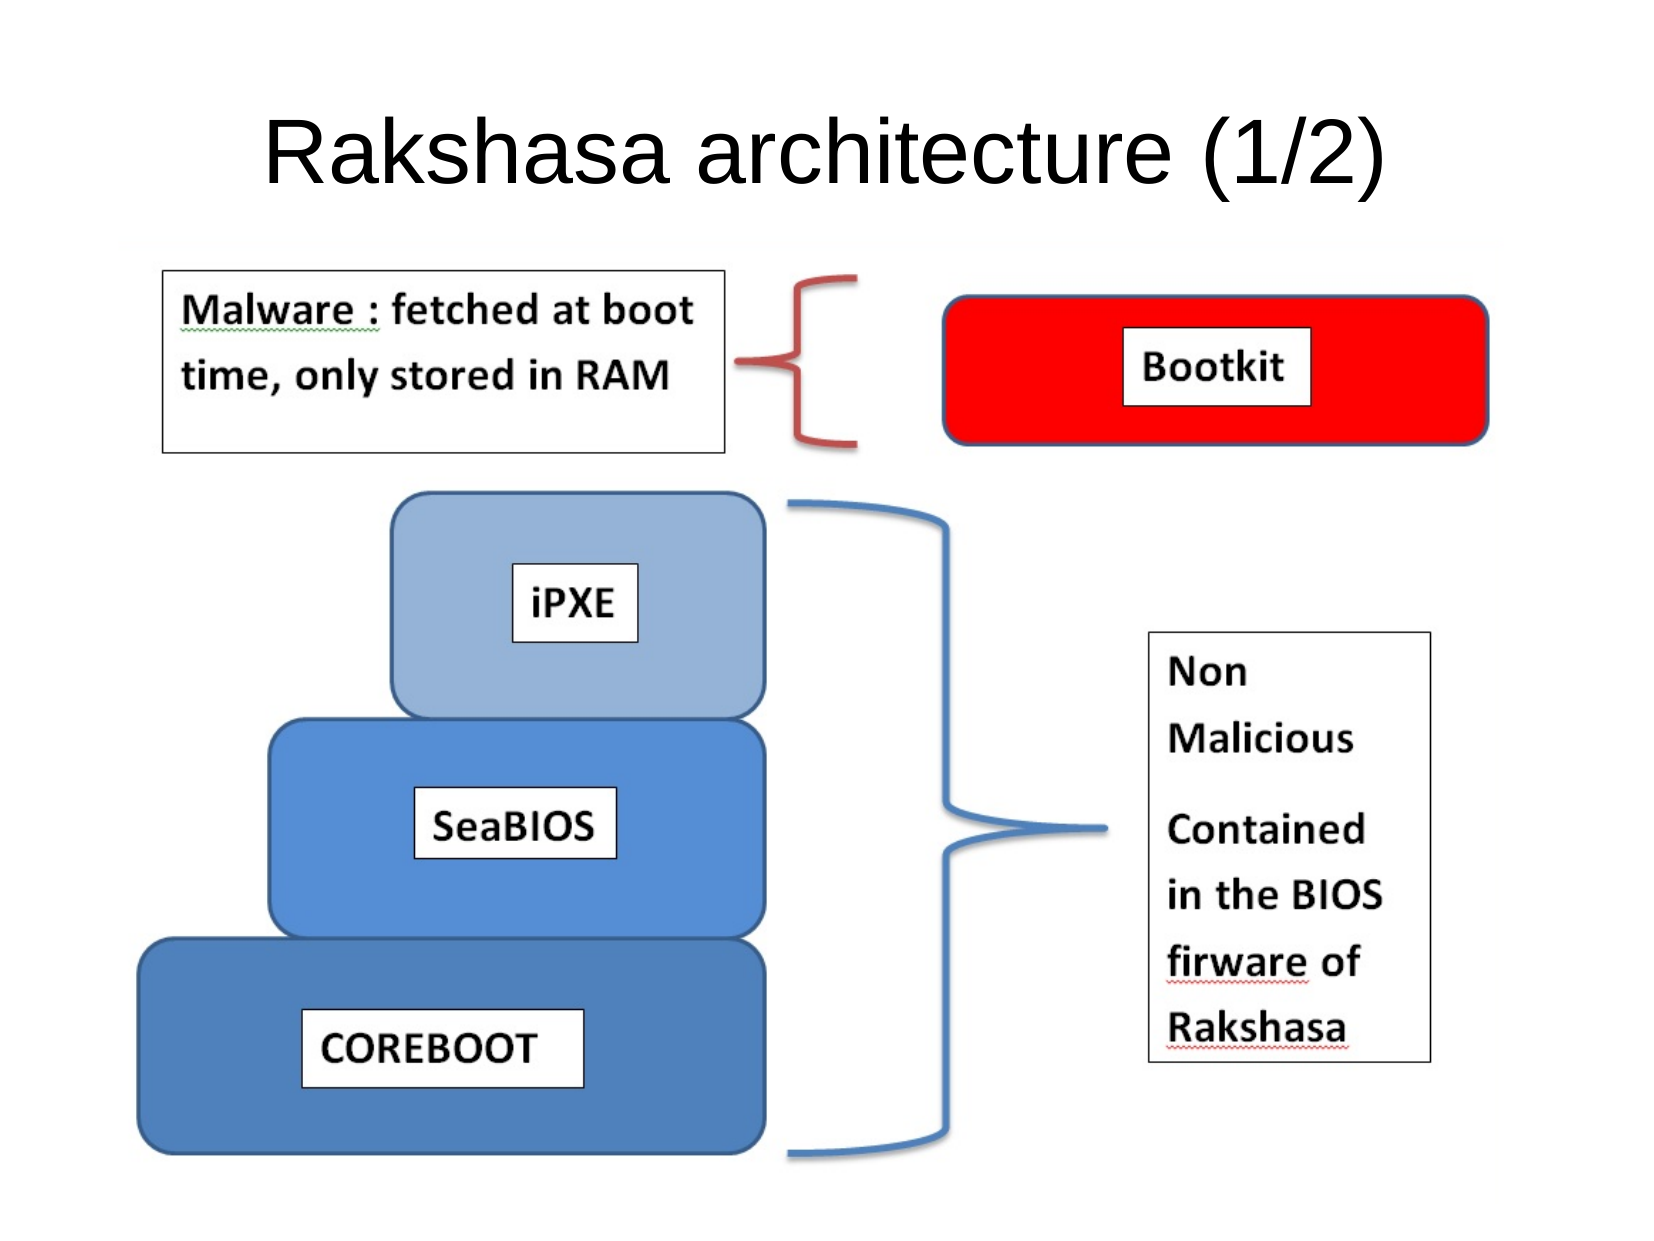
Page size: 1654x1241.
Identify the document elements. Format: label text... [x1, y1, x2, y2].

picture [118, 236, 1504, 1204]
title Rakshasa architecture (1/2) [82, 49, 1571, 257]
